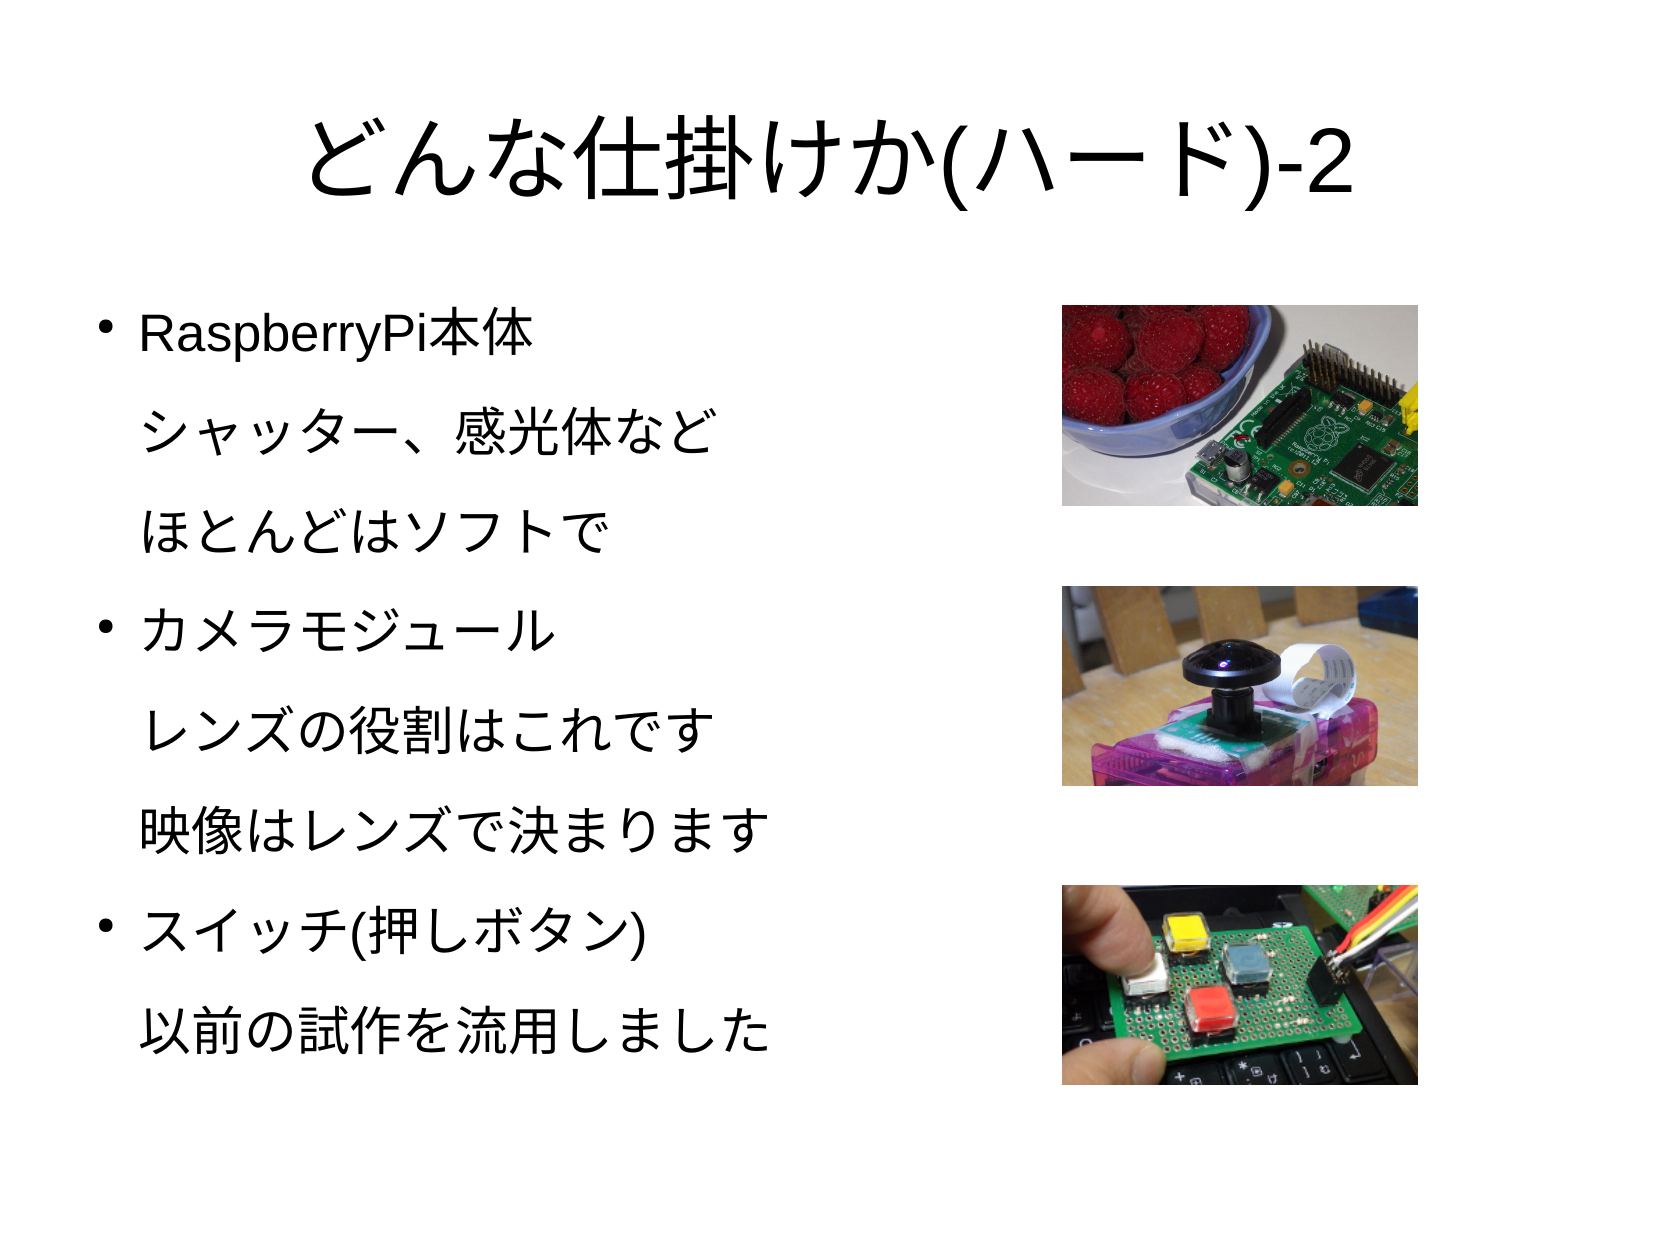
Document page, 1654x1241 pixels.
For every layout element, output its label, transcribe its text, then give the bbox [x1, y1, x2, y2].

title どんな仕掛けか(ハード)-2 [82, 49, 1571, 257]
picture [1062, 586, 1418, 786]
list RaspberryPi本体 シャッター、感光体など ほとんどはソフトで カメラモジュール レンズの役割はこれです 映像はレンズで決まります スイッチ(押しボタン) 以前の試作を流用しました [82, 290, 1571, 1075]
picture [1062, 885, 1418, 1085]
picture [1062, 305, 1418, 506]
